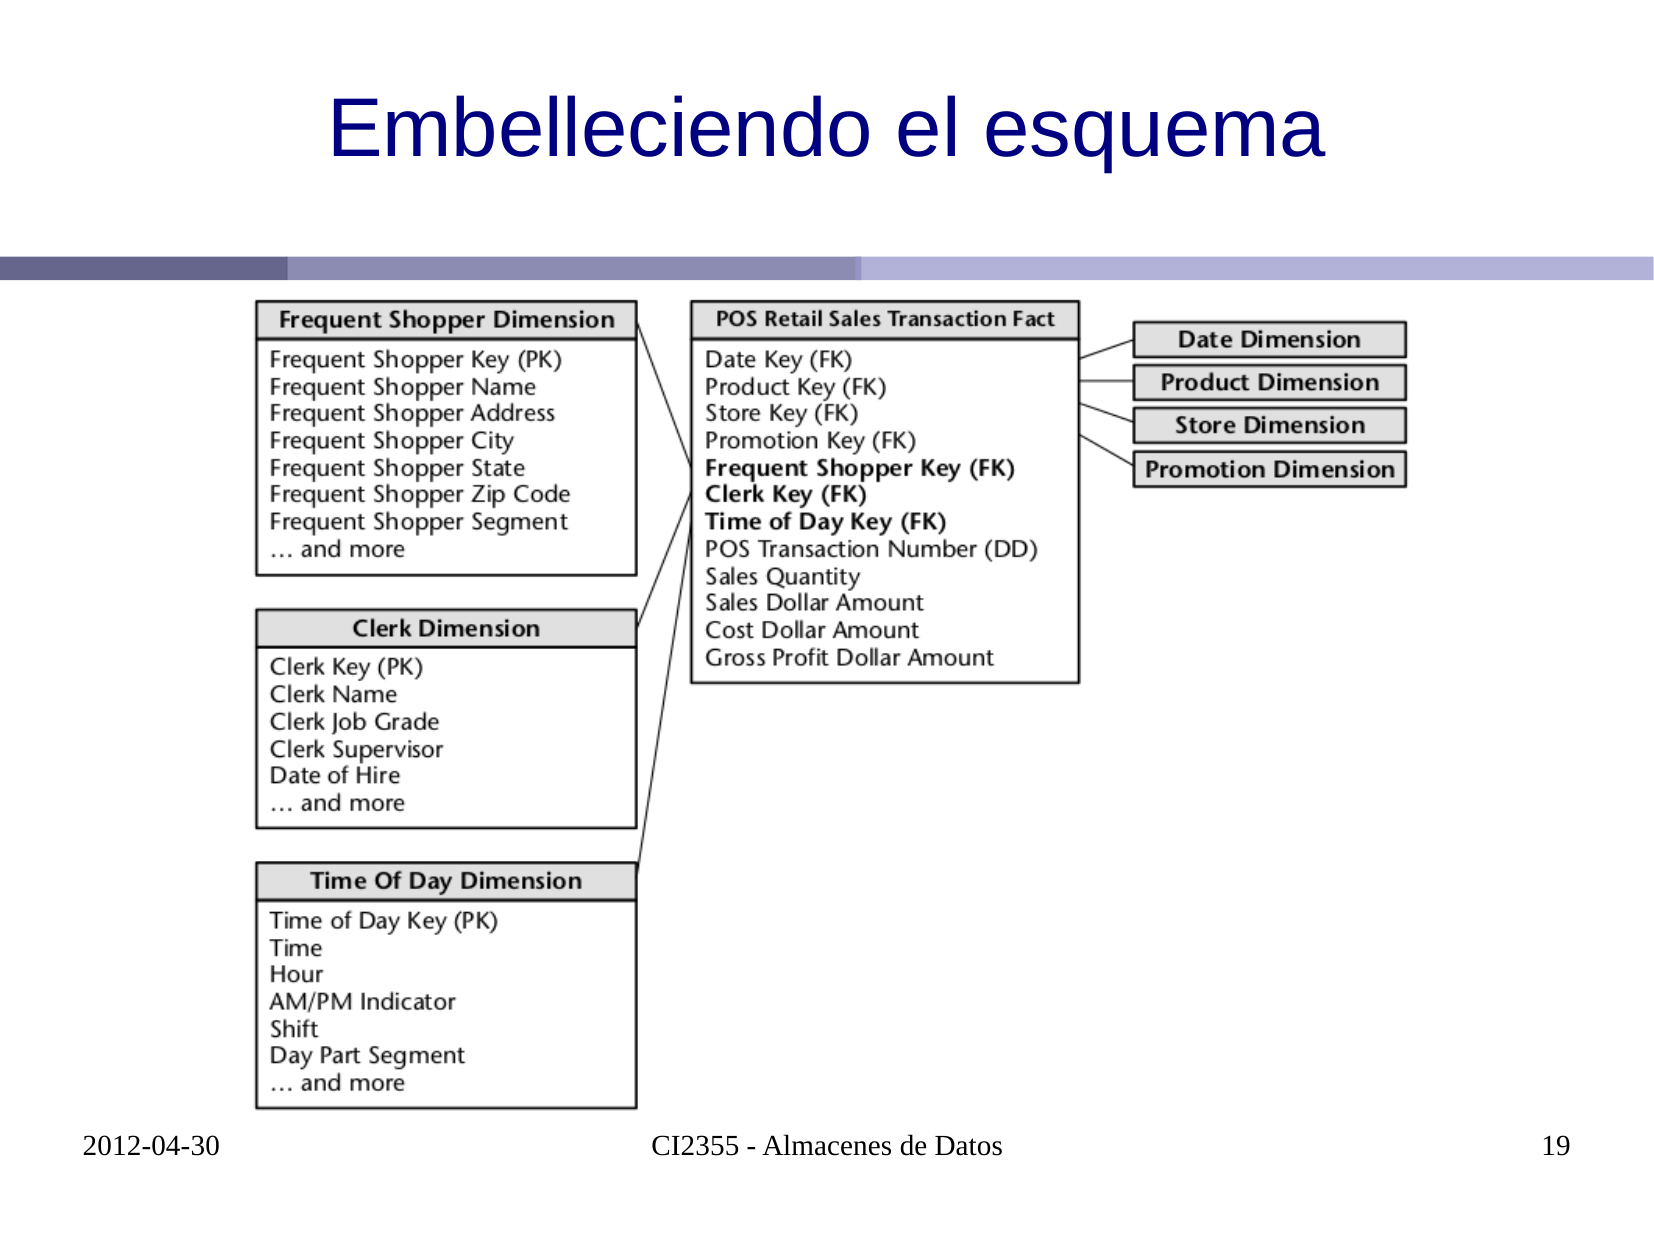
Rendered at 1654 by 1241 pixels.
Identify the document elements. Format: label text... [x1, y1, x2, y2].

picture [237, 285, 1426, 1120]
title Embelleciendo el esquema [0, 0, 1654, 257]
